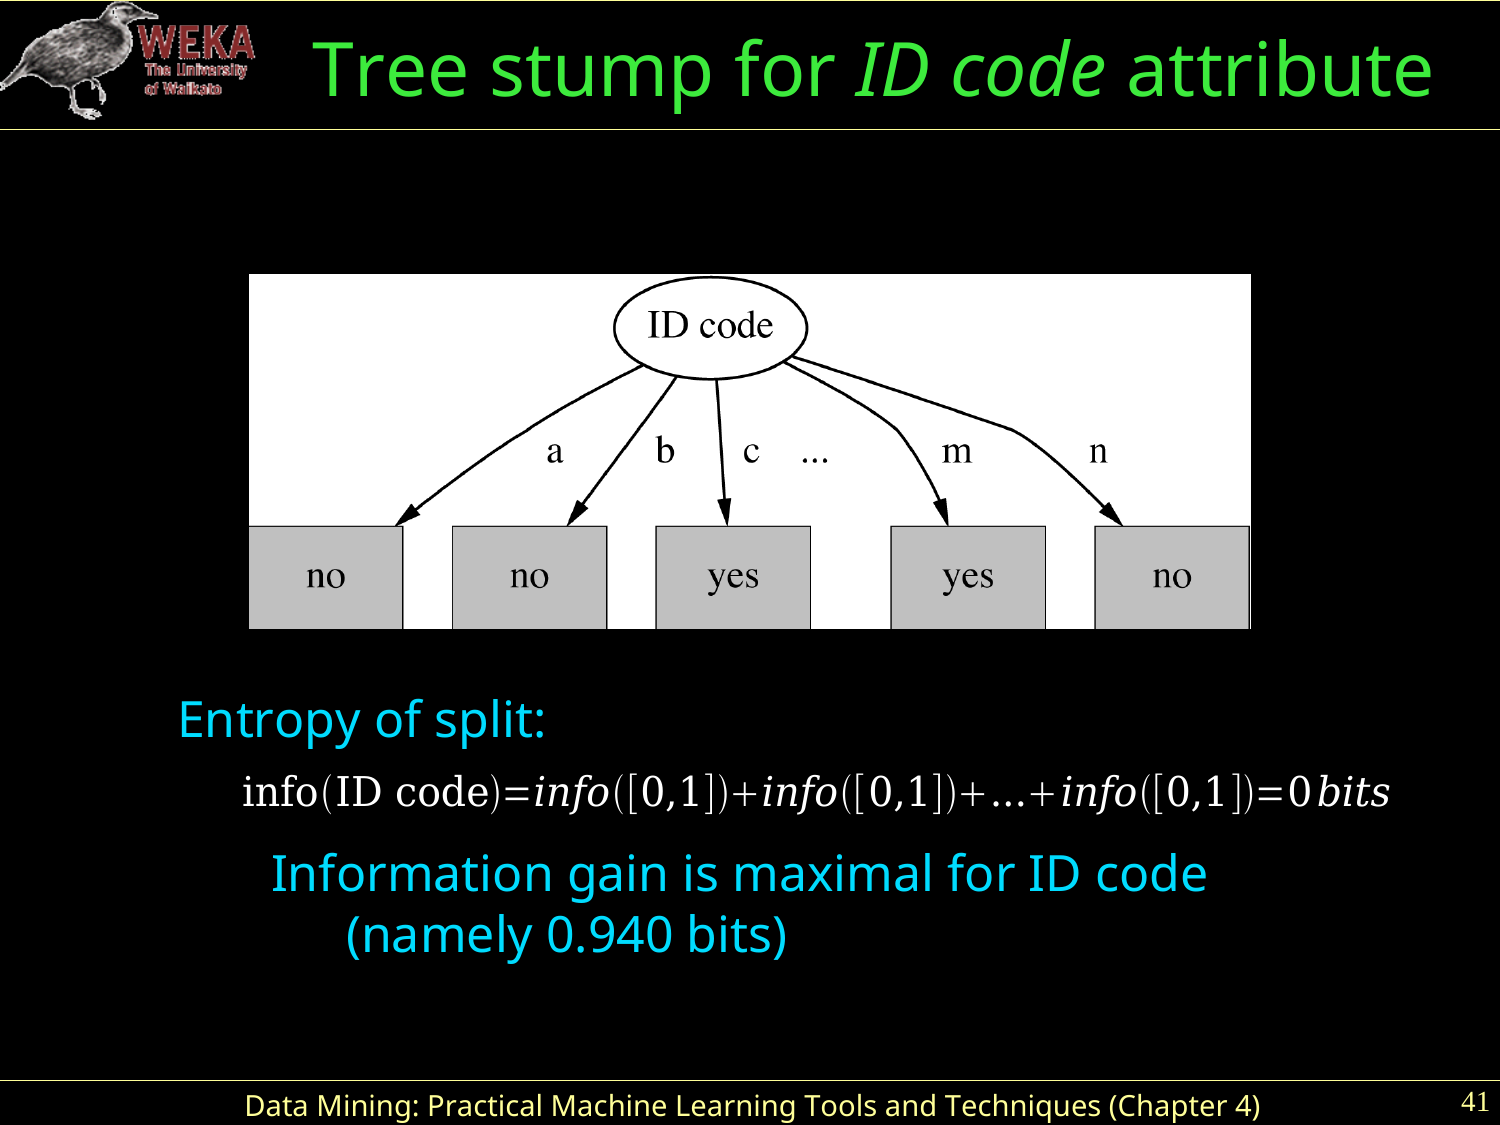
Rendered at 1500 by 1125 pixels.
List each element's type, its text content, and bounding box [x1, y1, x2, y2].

picture [0, 1, 266, 129]
picture [249, 274, 1251, 629]
chart [236, 767, 1396, 817]
title Tree stump for ID code attribute [297, 0, 1500, 148]
text_box Entropy of split: Information gain is maximal for ID code (namely 0.940 bits) [162, 680, 1400, 1013]
